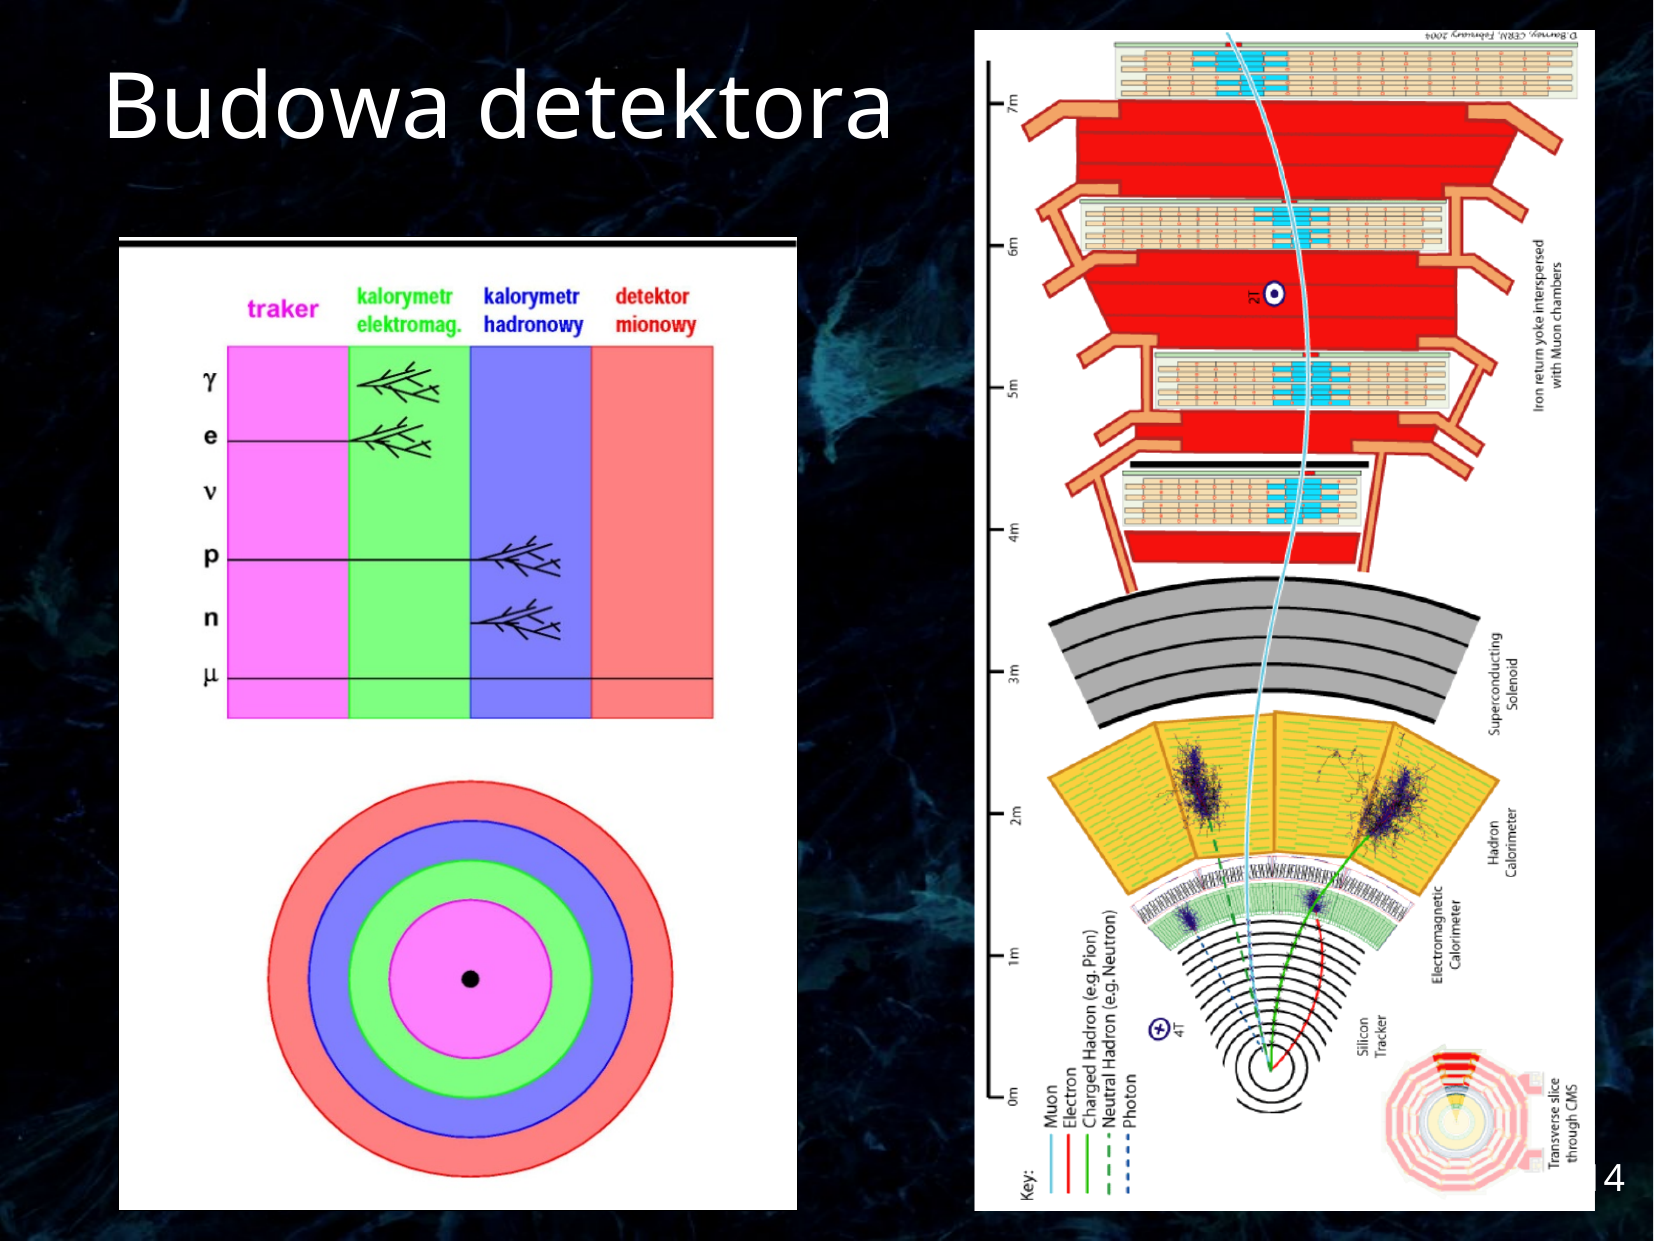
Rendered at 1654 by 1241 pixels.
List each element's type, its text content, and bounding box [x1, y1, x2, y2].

title Budowa detektora [77, 29, 974, 178]
picture [0, 0, 1654, 1241]
